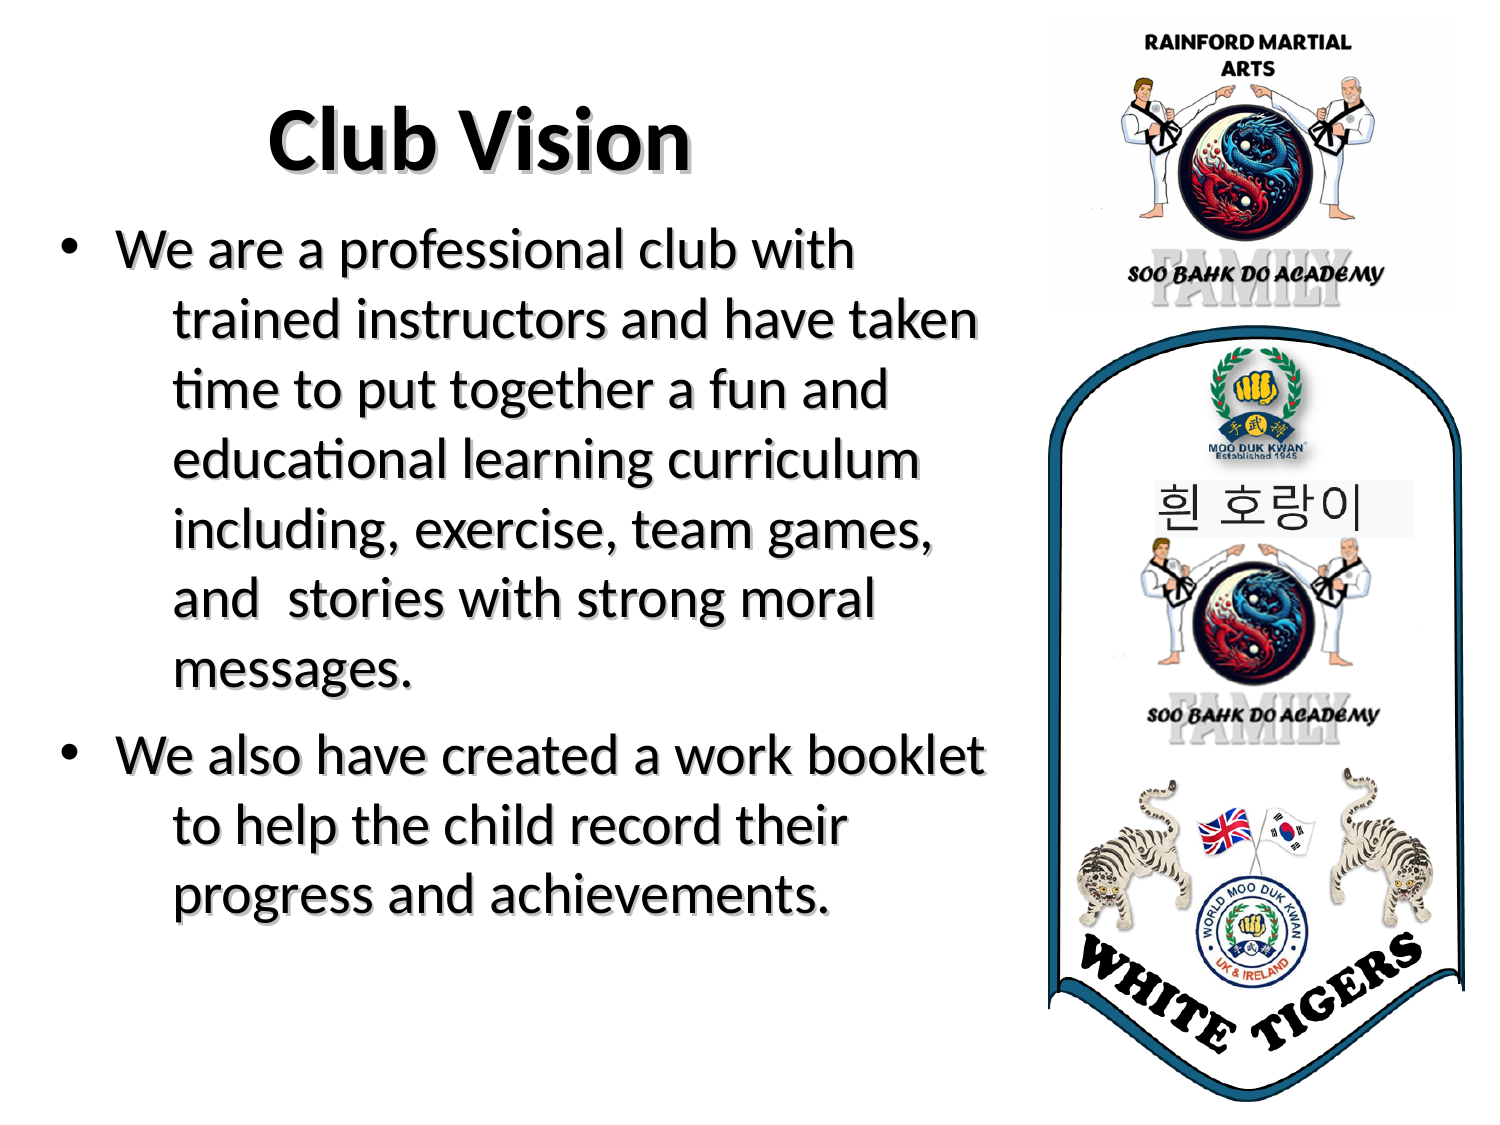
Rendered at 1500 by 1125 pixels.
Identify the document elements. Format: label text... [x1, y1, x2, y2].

picture [1045, 18, 1456, 312]
picture [1021, 325, 1472, 1107]
title Club Vision [15, 40, 947, 228]
list We are a professional club with trained instructors and have taken time to put together a fun and educational learning curriculum including, exercise, team games, and stories with strong moral messages. We also have created a work booklet to help the child record their progress and achievements. [44, 202, 1035, 1016]
